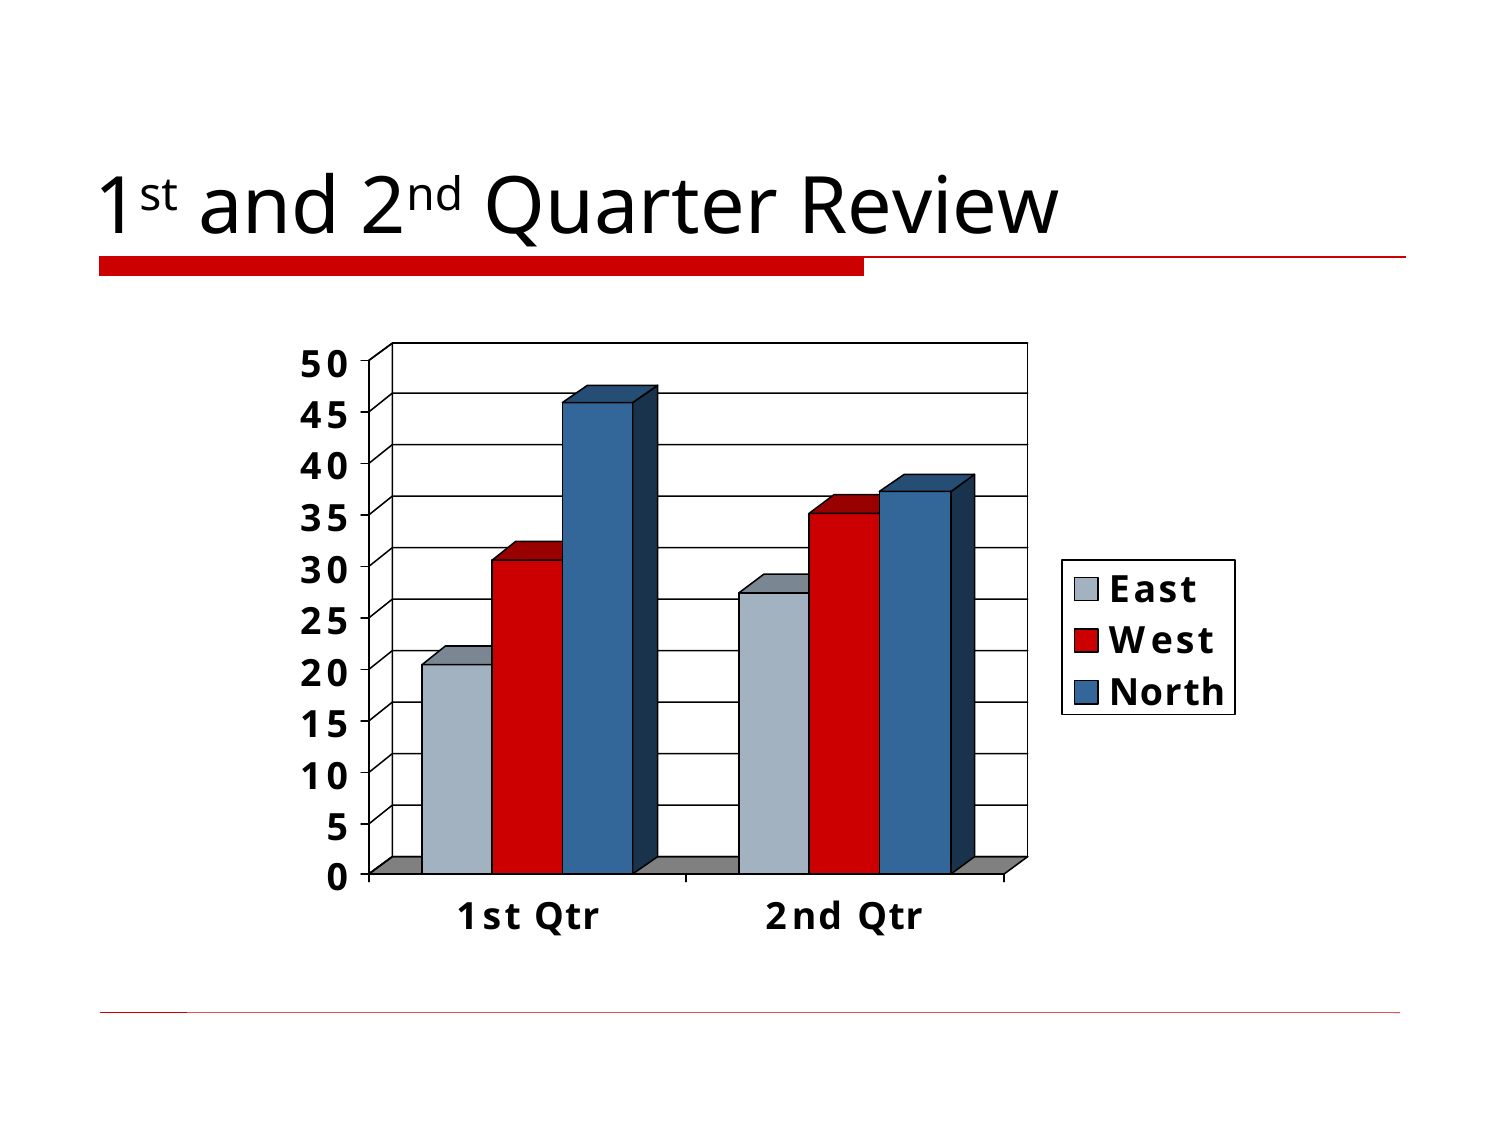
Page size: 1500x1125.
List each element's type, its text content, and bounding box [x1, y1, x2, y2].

chart [251, 304, 1251, 971]
title 1st and 2nd Quarter Review [94, 49, 1407, 250]
